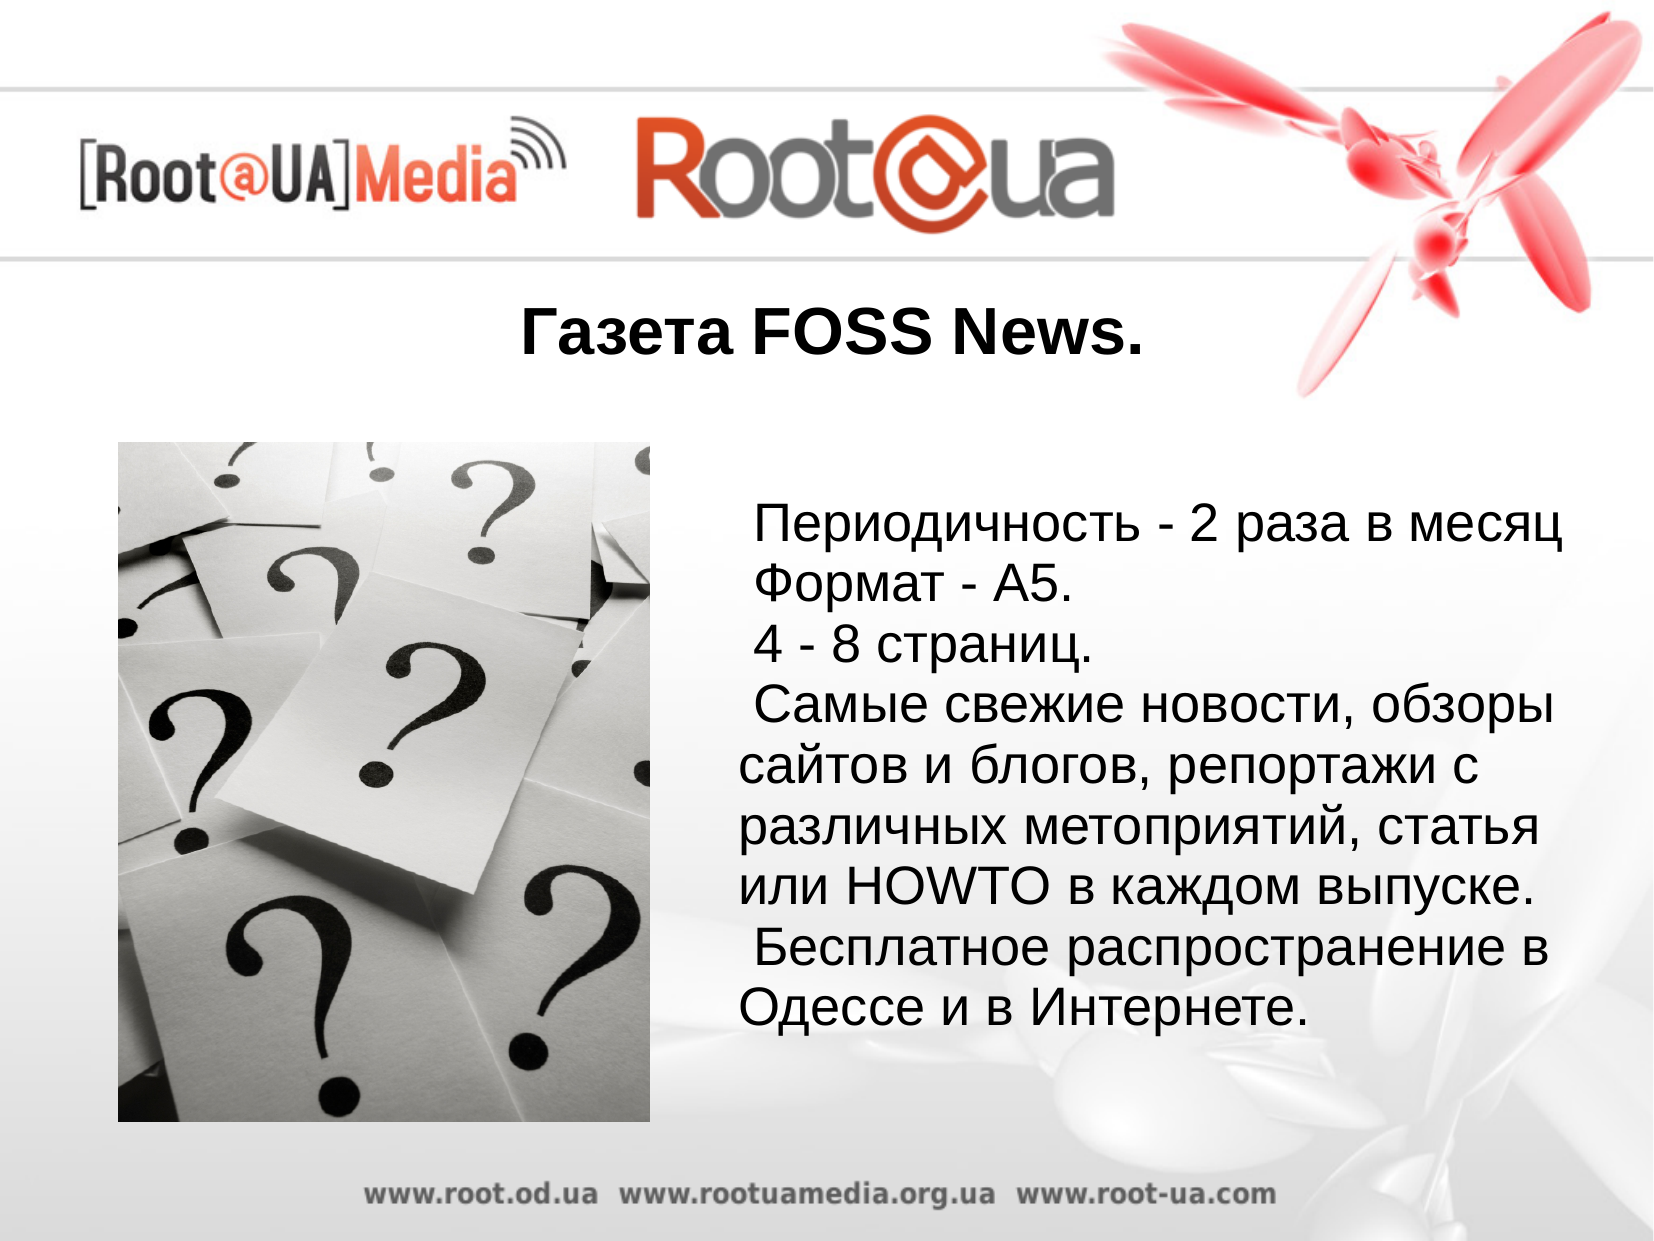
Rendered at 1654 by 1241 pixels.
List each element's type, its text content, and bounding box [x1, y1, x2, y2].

text_box Периодичность - 2 раза в месяц Формат - А5. 4 - 8 страниц. Самые свежие новости, обзоры сайтов и блогов, репортажи с различных метоприятий, статья или HOWTO в каждом выпуске. Бесплатное распространение в Одессе и в Интернете. [738, 420, 1595, 1109]
title Газета FOSS News. [88, 228, 1577, 436]
picture [0, 0, 1654, 1241]
